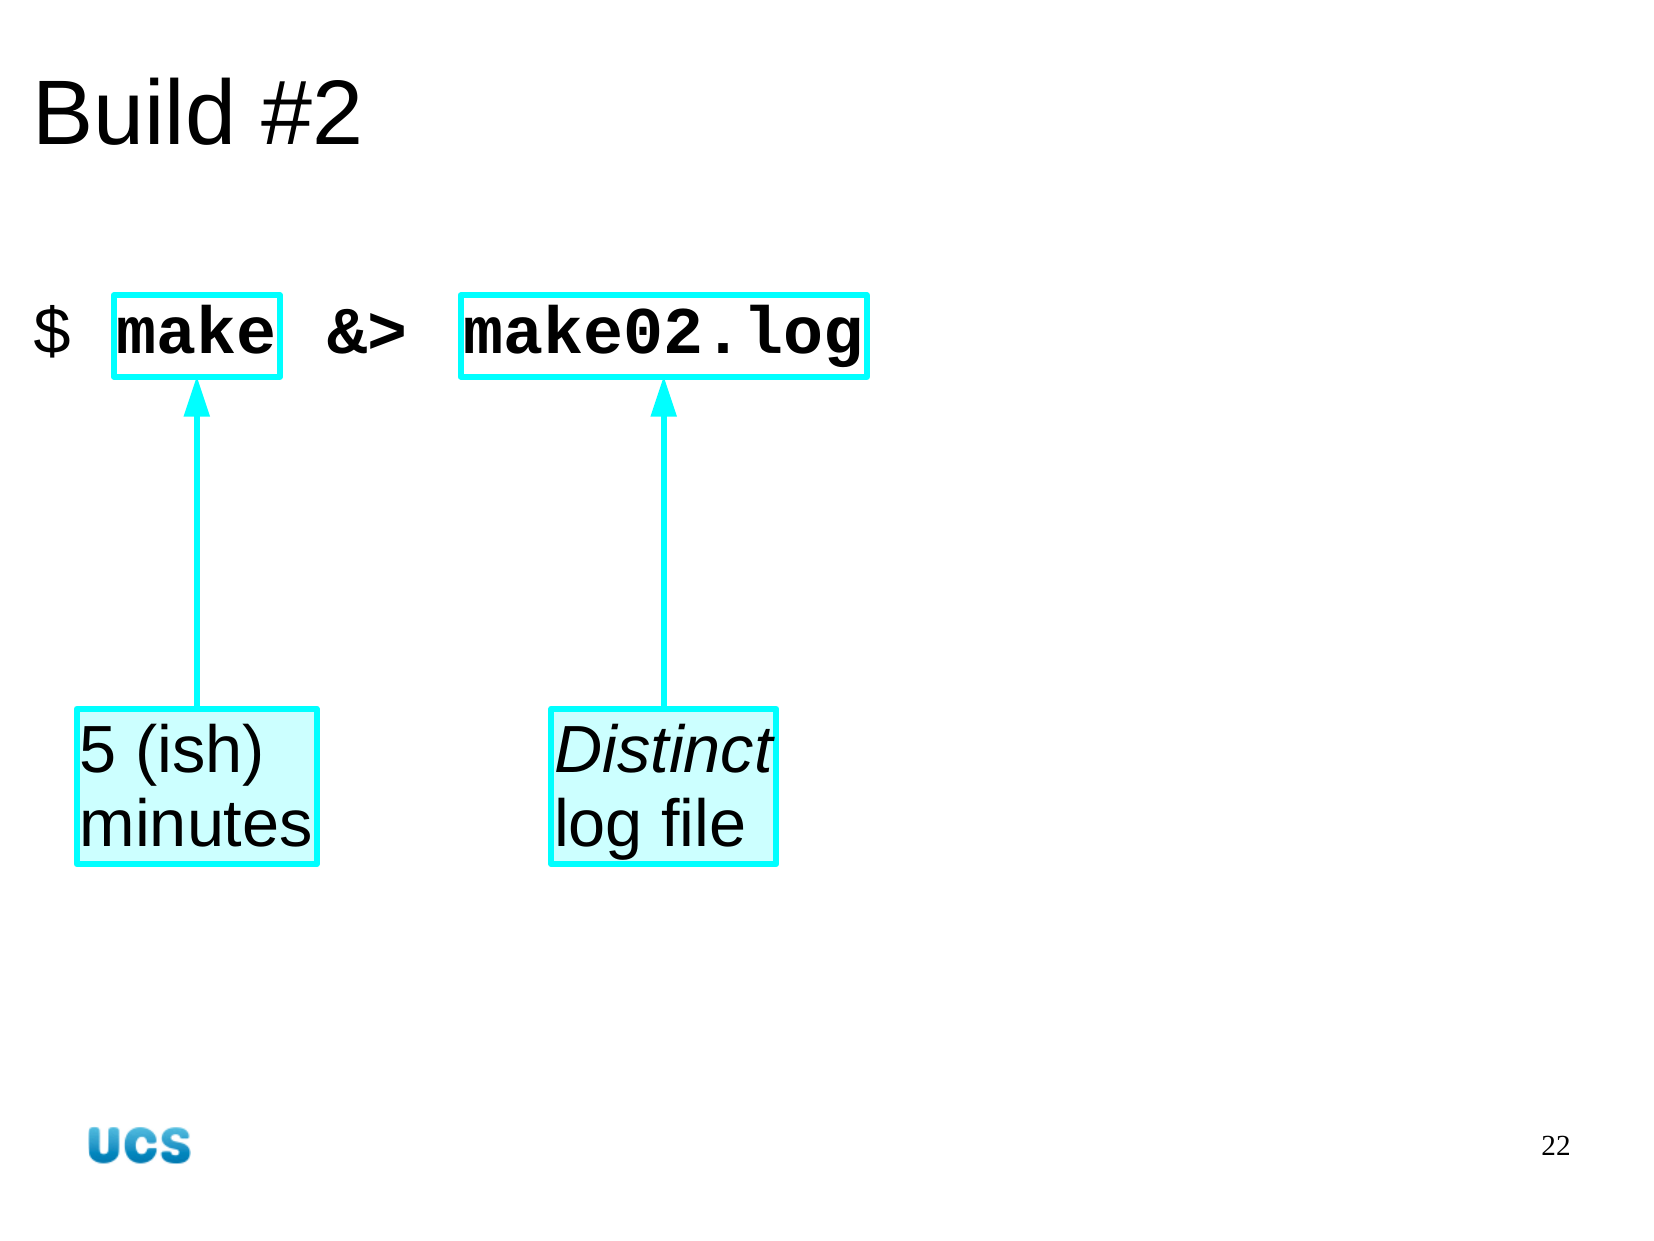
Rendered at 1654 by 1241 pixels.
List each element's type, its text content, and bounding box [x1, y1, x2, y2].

text_box make [113, 295, 280, 377]
text_box Build #2 [29, 59, 368, 168]
text_box Distinct log file [551, 708, 777, 865]
text_box $ [29, 295, 76, 377]
text_box 5 (ish) minutes [76, 708, 317, 865]
picture [88, 1126, 191, 1165]
text_box &> [324, 295, 412, 377]
text_box make02.log [460, 295, 867, 377]
